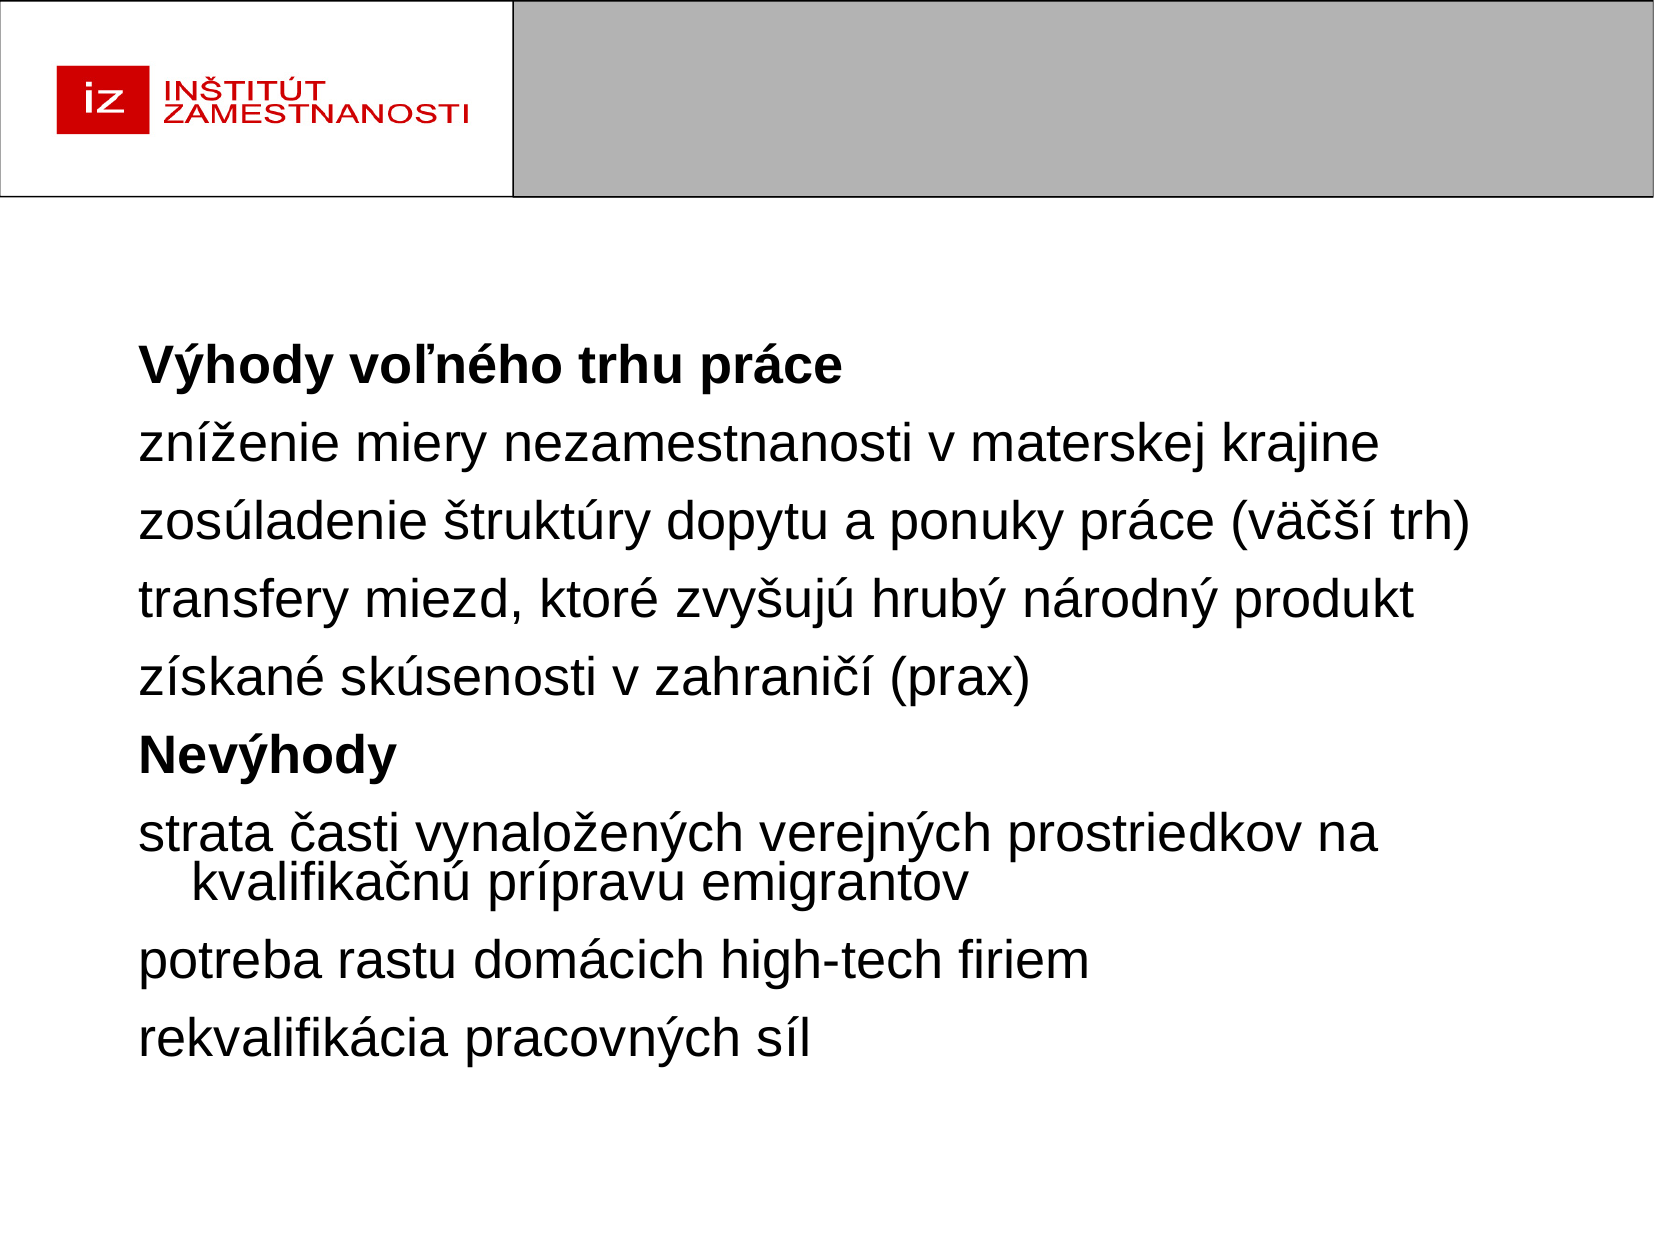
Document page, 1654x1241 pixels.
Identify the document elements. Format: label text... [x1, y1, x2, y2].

list Výhody voľného trhu práce zníženie miery nezamestnanosti v materskej krajine zosúladenie štruktúry dopytu a ponuky práce (väčší trh) transfery miezd, ktoré zvyšujú hrubý národný produkt získané skúsenosti v zahraničí (prax) Nevýhody strata časti vynaložených verejných prostriedkov na kvalifikačnú prípravu emigrantov potreba rastu domácich high-tech firiem rekvalifikácia pracovných síl [121, 344, 1534, 1127]
picture [5, 6, 513, 190]
text_box [0, 0, 1654, 197]
